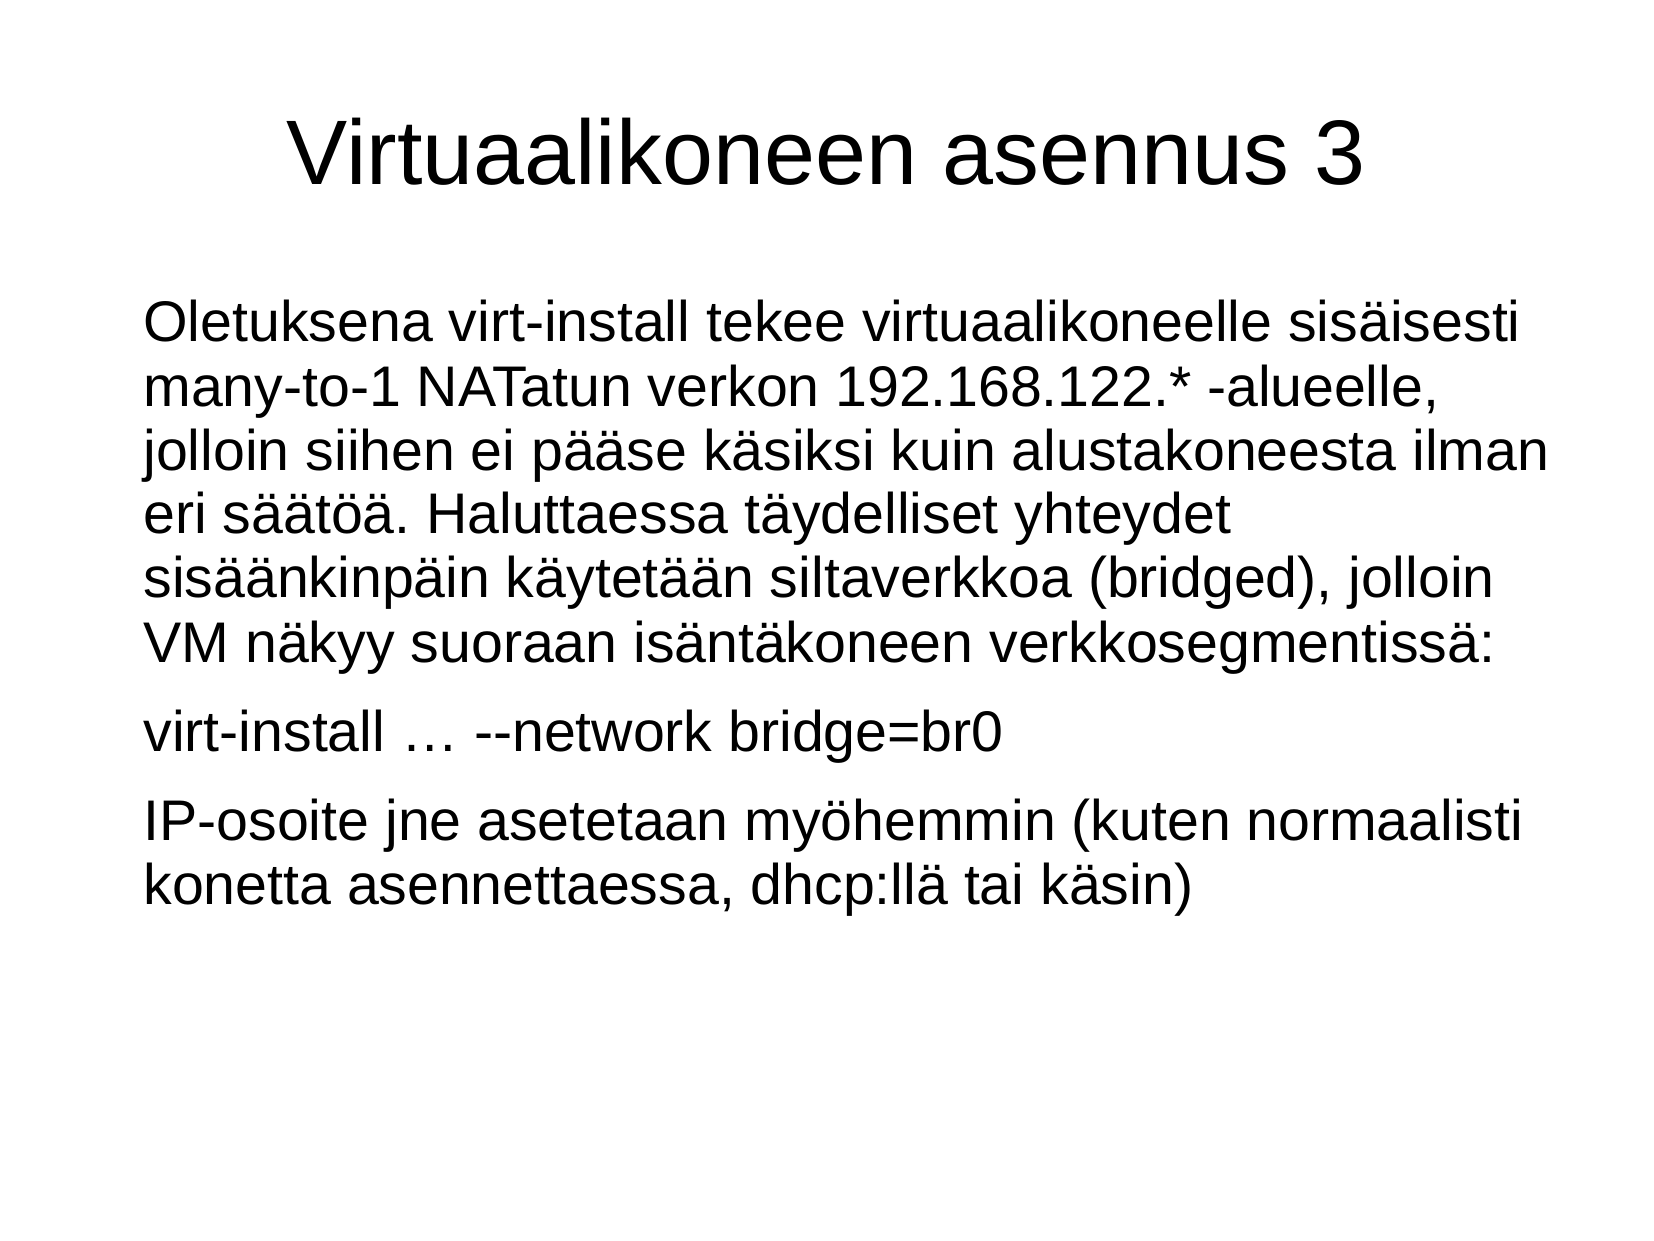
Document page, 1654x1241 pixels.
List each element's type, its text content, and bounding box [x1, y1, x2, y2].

title Virtuaalikoneen asennus 3 [82, 49, 1571, 257]
list Oletuksena virt-install tekee virtuaalikoneelle sisäisesti many-to-1 NATatun verkon 192.168.122.* -alueelle, jolloin siihen ei pääse käsiksi kuin alustakoneesta ilman eri säätöä. Haluttaessa täydelliset yhteydet sisäänkinpäin käytetään siltaverkkoa (bridged), jolloin VM näkyy suoraan isäntäkoneen verkkosegmentissä: virt-install … --network bridge=br0 IP-osoite jne asetetaan myöhemmin (kuten normaalisti konetta asennettaessa, dhcp:llä tai käsin) [82, 290, 1571, 1010]
